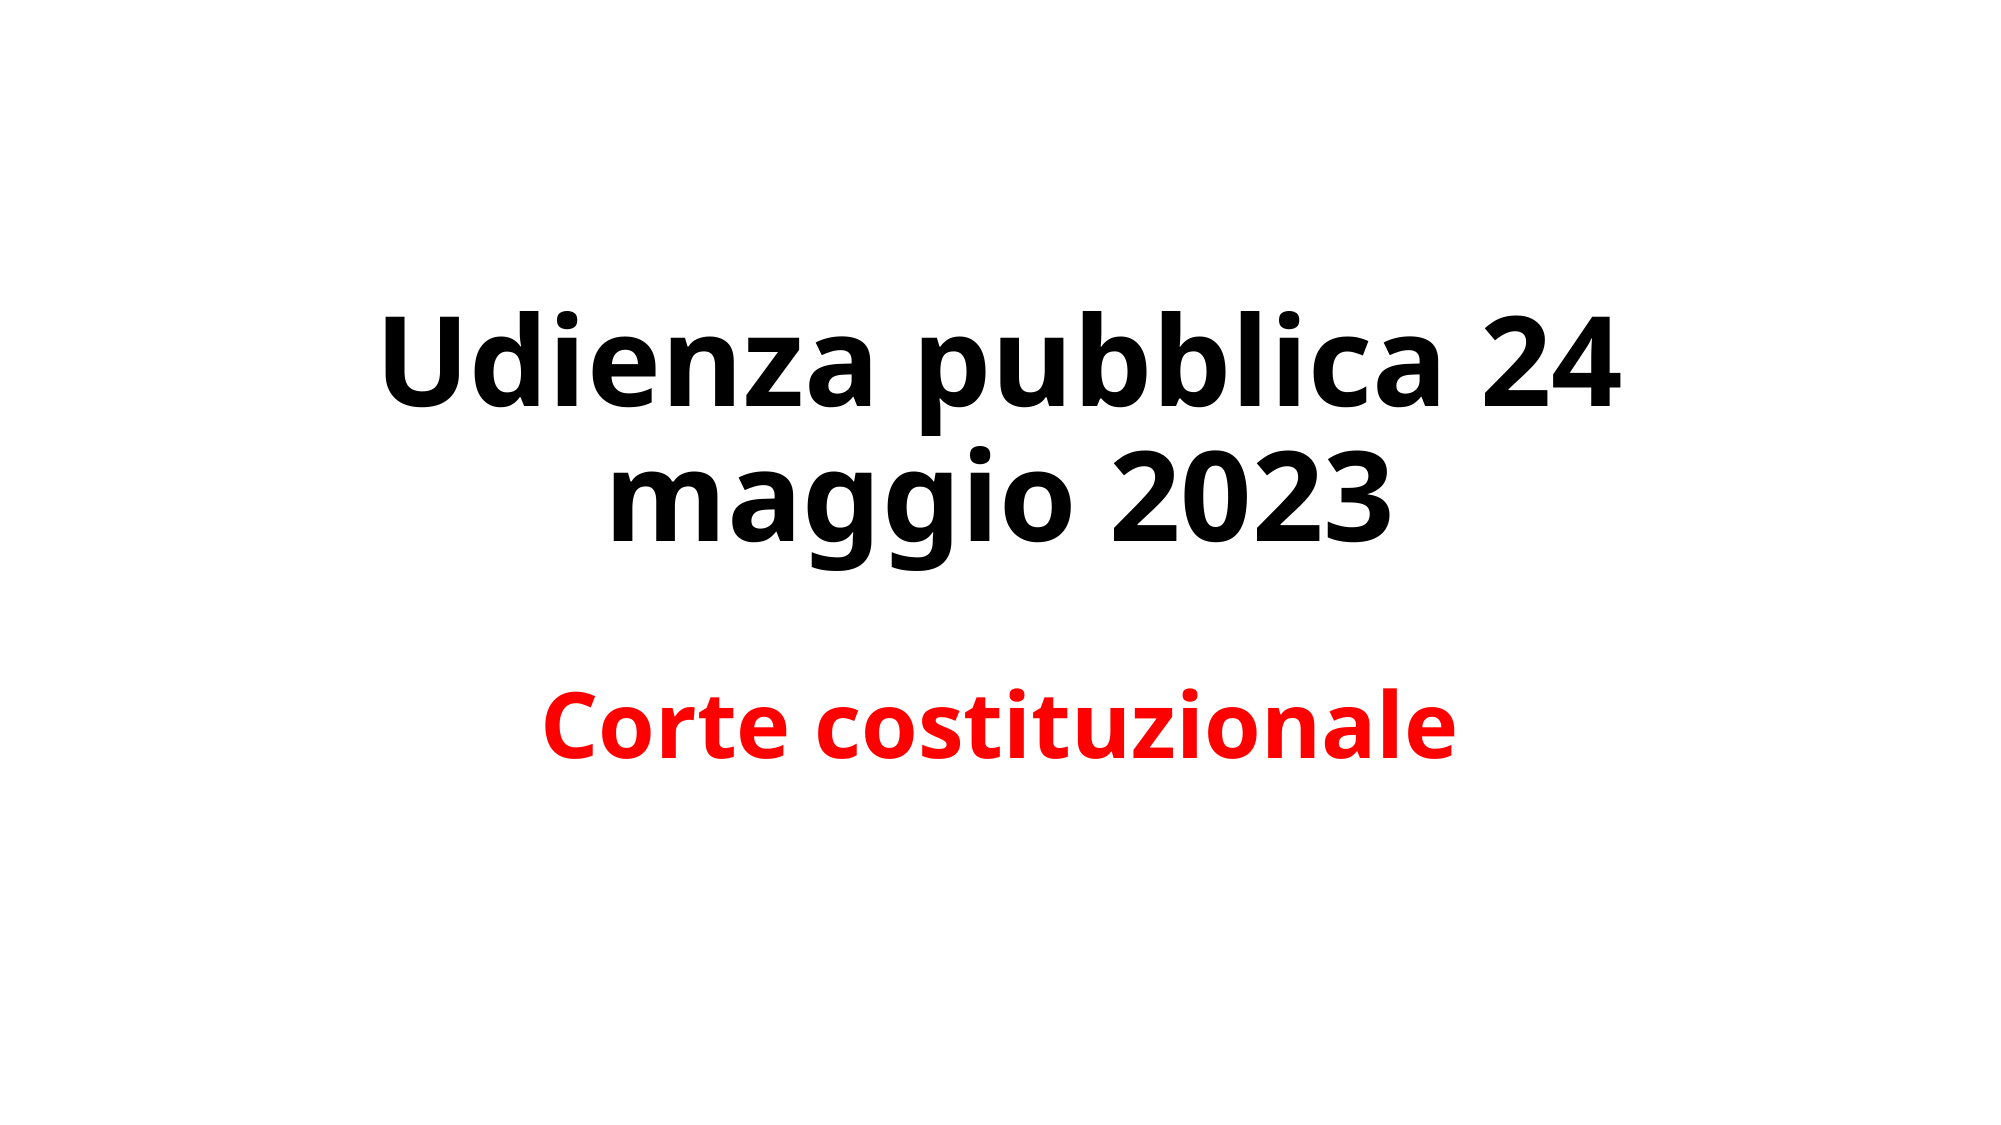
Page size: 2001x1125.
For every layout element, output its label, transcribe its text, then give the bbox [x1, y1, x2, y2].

subtitle Corte costituzionale [249, 590, 1750, 863]
title Udienza pubblica 24 maggio 2023 [249, 184, 1750, 576]
